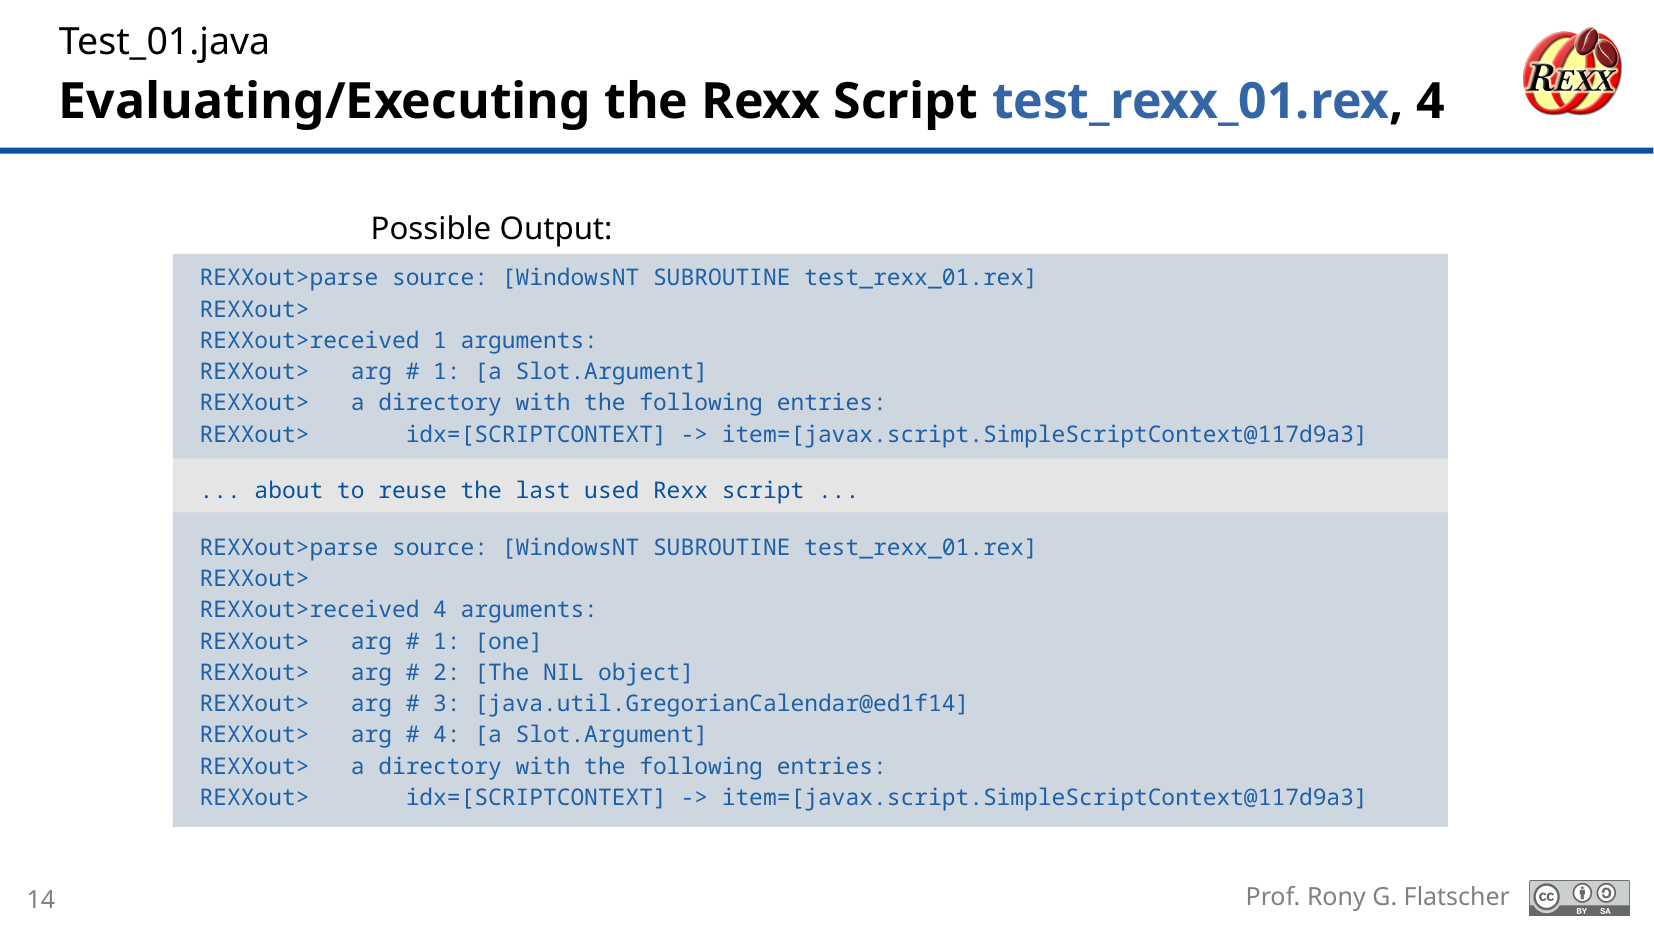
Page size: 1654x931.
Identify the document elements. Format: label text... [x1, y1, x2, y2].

text_box REXXout>parse source: [WindowsNT SUBROUTINE test_rexx_01.rex] REXXout> REXXout>received 1 arguments: REXXout> arg # 1: [a Slot.Argument] REXXout> a directory with the following entries: REXXout> idx=[SCRIPTCONTEXT] -> item=[javax.script.SimpleScriptContext@117d9a3] ... about to reuse the last used Rexx script ... REXXout>parse source: [WindowsNT SUBROUTINE test_rexx_01.rex] REXXout> REXXout>received 4 arguments: REXXout> arg # 1: [one] REXXout> arg # 2: [The NIL object] REXXout> arg # 3: [java.util.GregorianCalendar@ed1f14] REXXout> arg # 4: [a Slot.Argument] REXXout> a directory with the following entries: REXXout> idx=[SCRIPTCONTEXT] -> item=[javax.script.SimpleScriptContext@117d9a3] [172, 459, 1448, 512]
text_box [172, 512, 1448, 827]
text_box Possible Output: [355, 198, 886, 254]
title Test_01.java Evaluating/Executing the Rexx Script test_rexx_01.rex, 4 [0, 0, 1625, 148]
text_box [172, 253, 1448, 459]
